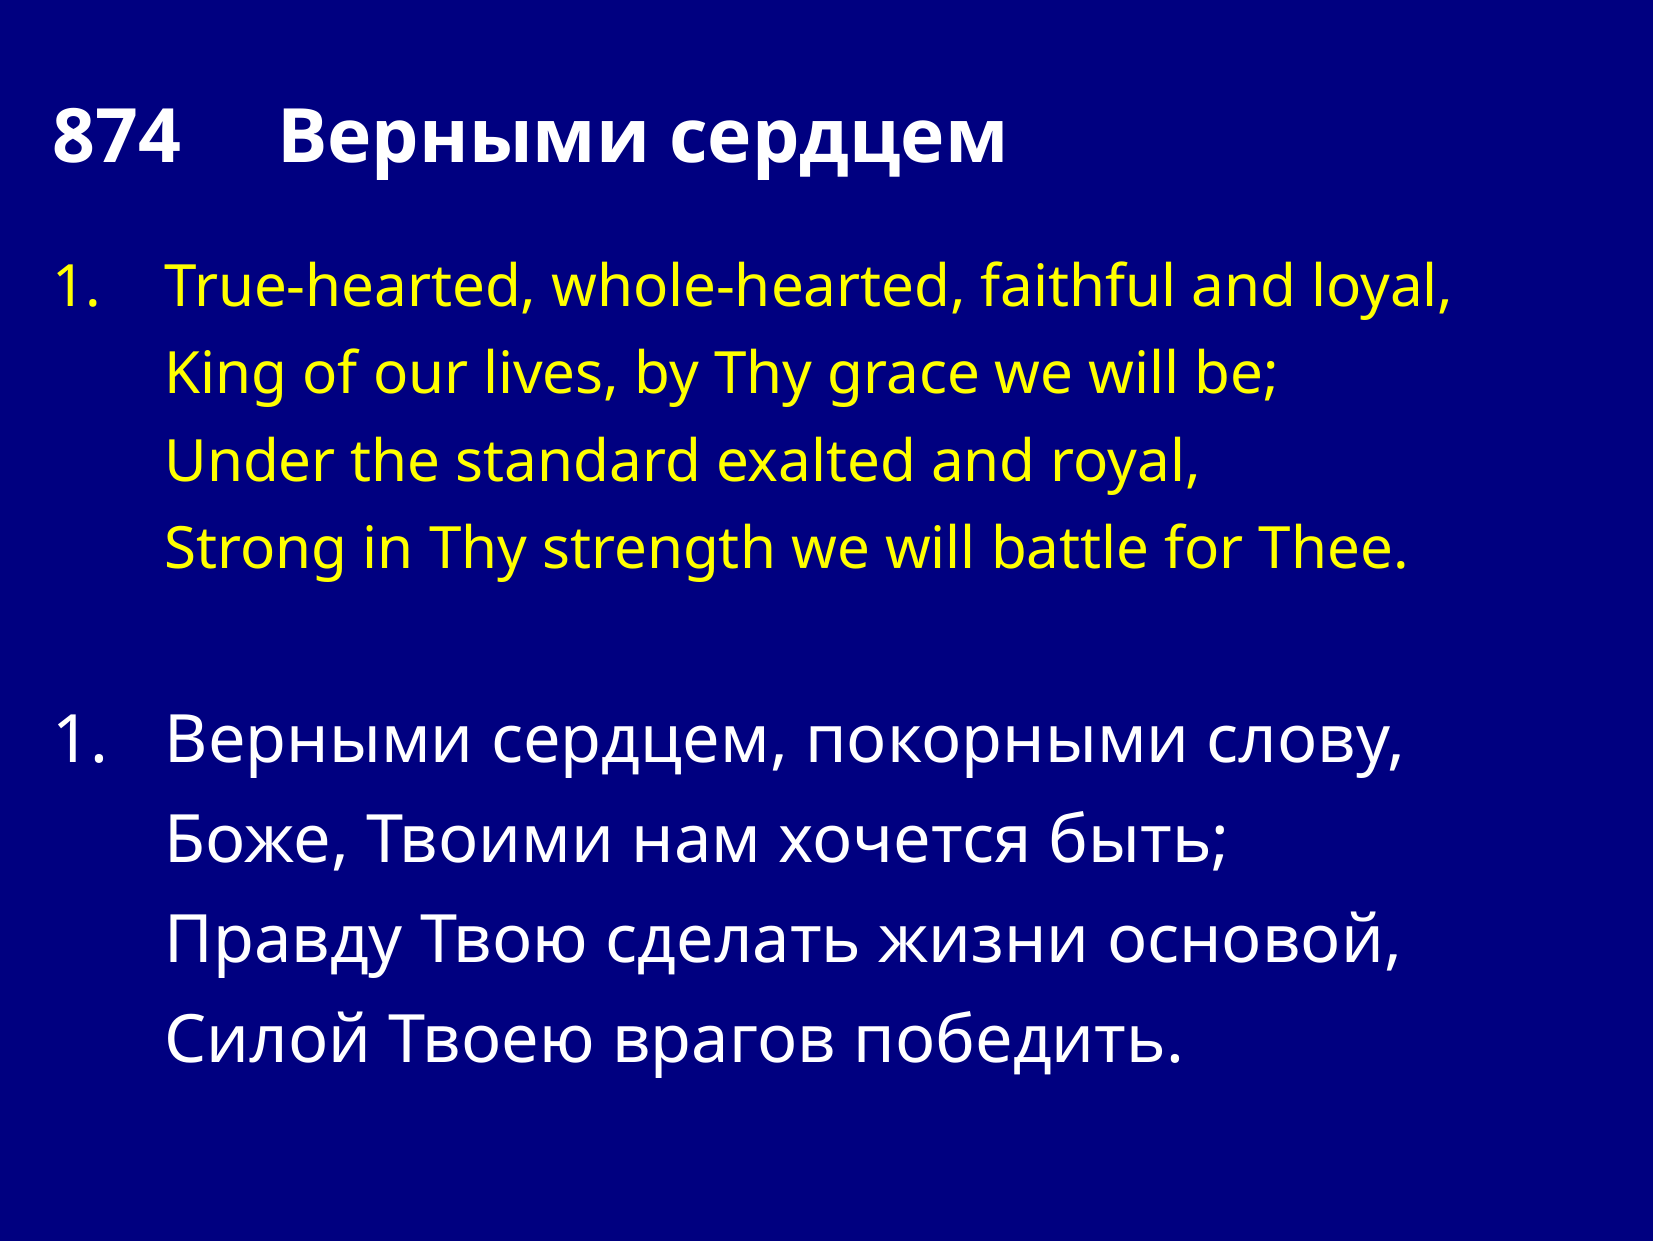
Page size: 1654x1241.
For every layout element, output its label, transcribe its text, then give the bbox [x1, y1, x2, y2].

text_box 1. True-hearted, whole-hearted, faithful and loyal, King of our lives, by Thy grace we will be; Under the standard exalted and royal, Strong in Thy strength we will battle for Thee. [37, 150, 1613, 638]
text_box 1. Верными сердцем, покорными слову, Боже, Твоими нам хочется быть; Правду Твою сделать жизни основой, Силой Твоею врагов победить. [37, 675, 1576, 1163]
text_box 874 Верными сердцем [37, 75, 1576, 188]
